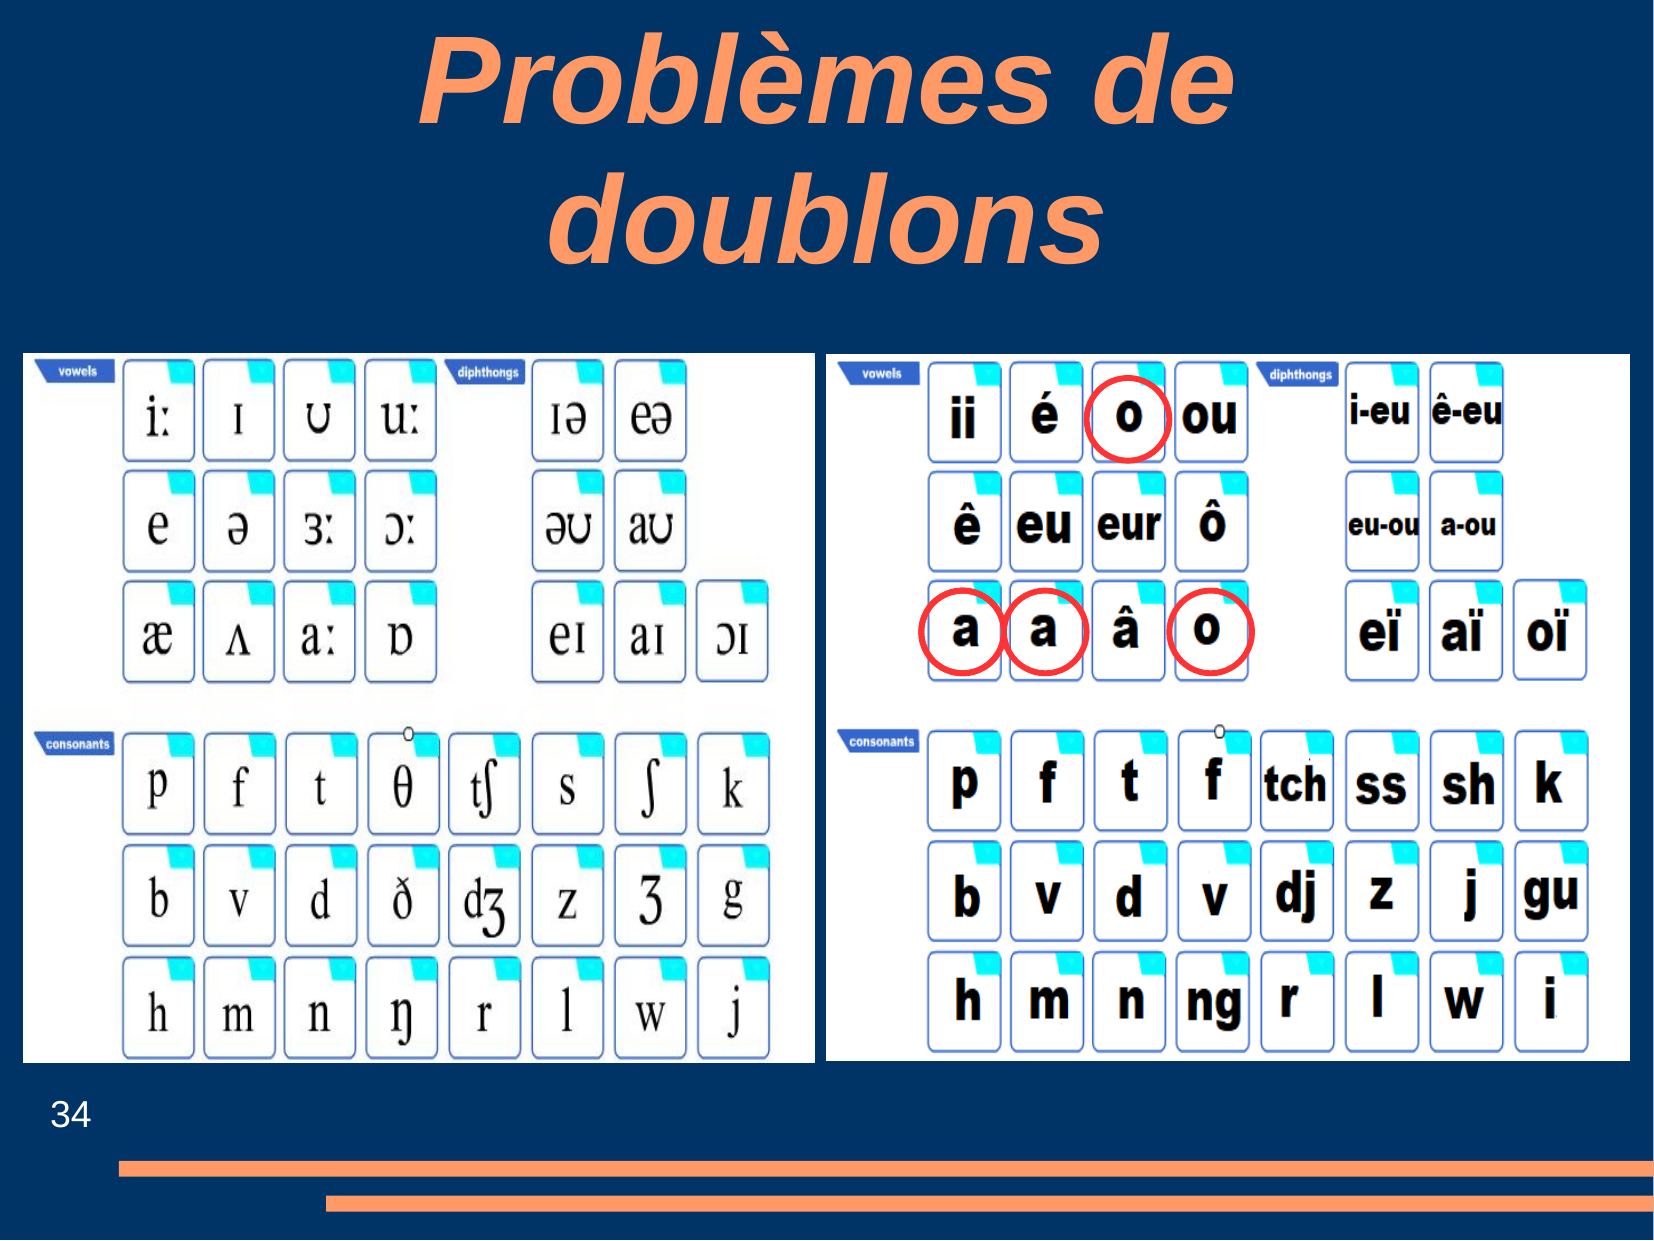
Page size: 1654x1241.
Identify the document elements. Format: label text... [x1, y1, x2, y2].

picture [826, 354, 1630, 1061]
text_box [1086, 377, 1170, 461]
title Problèmes de doublons [121, 10, 1534, 290]
text_box [1169, 590, 1253, 674]
picture [23, 353, 815, 1063]
text_box [921, 590, 1087, 674]
